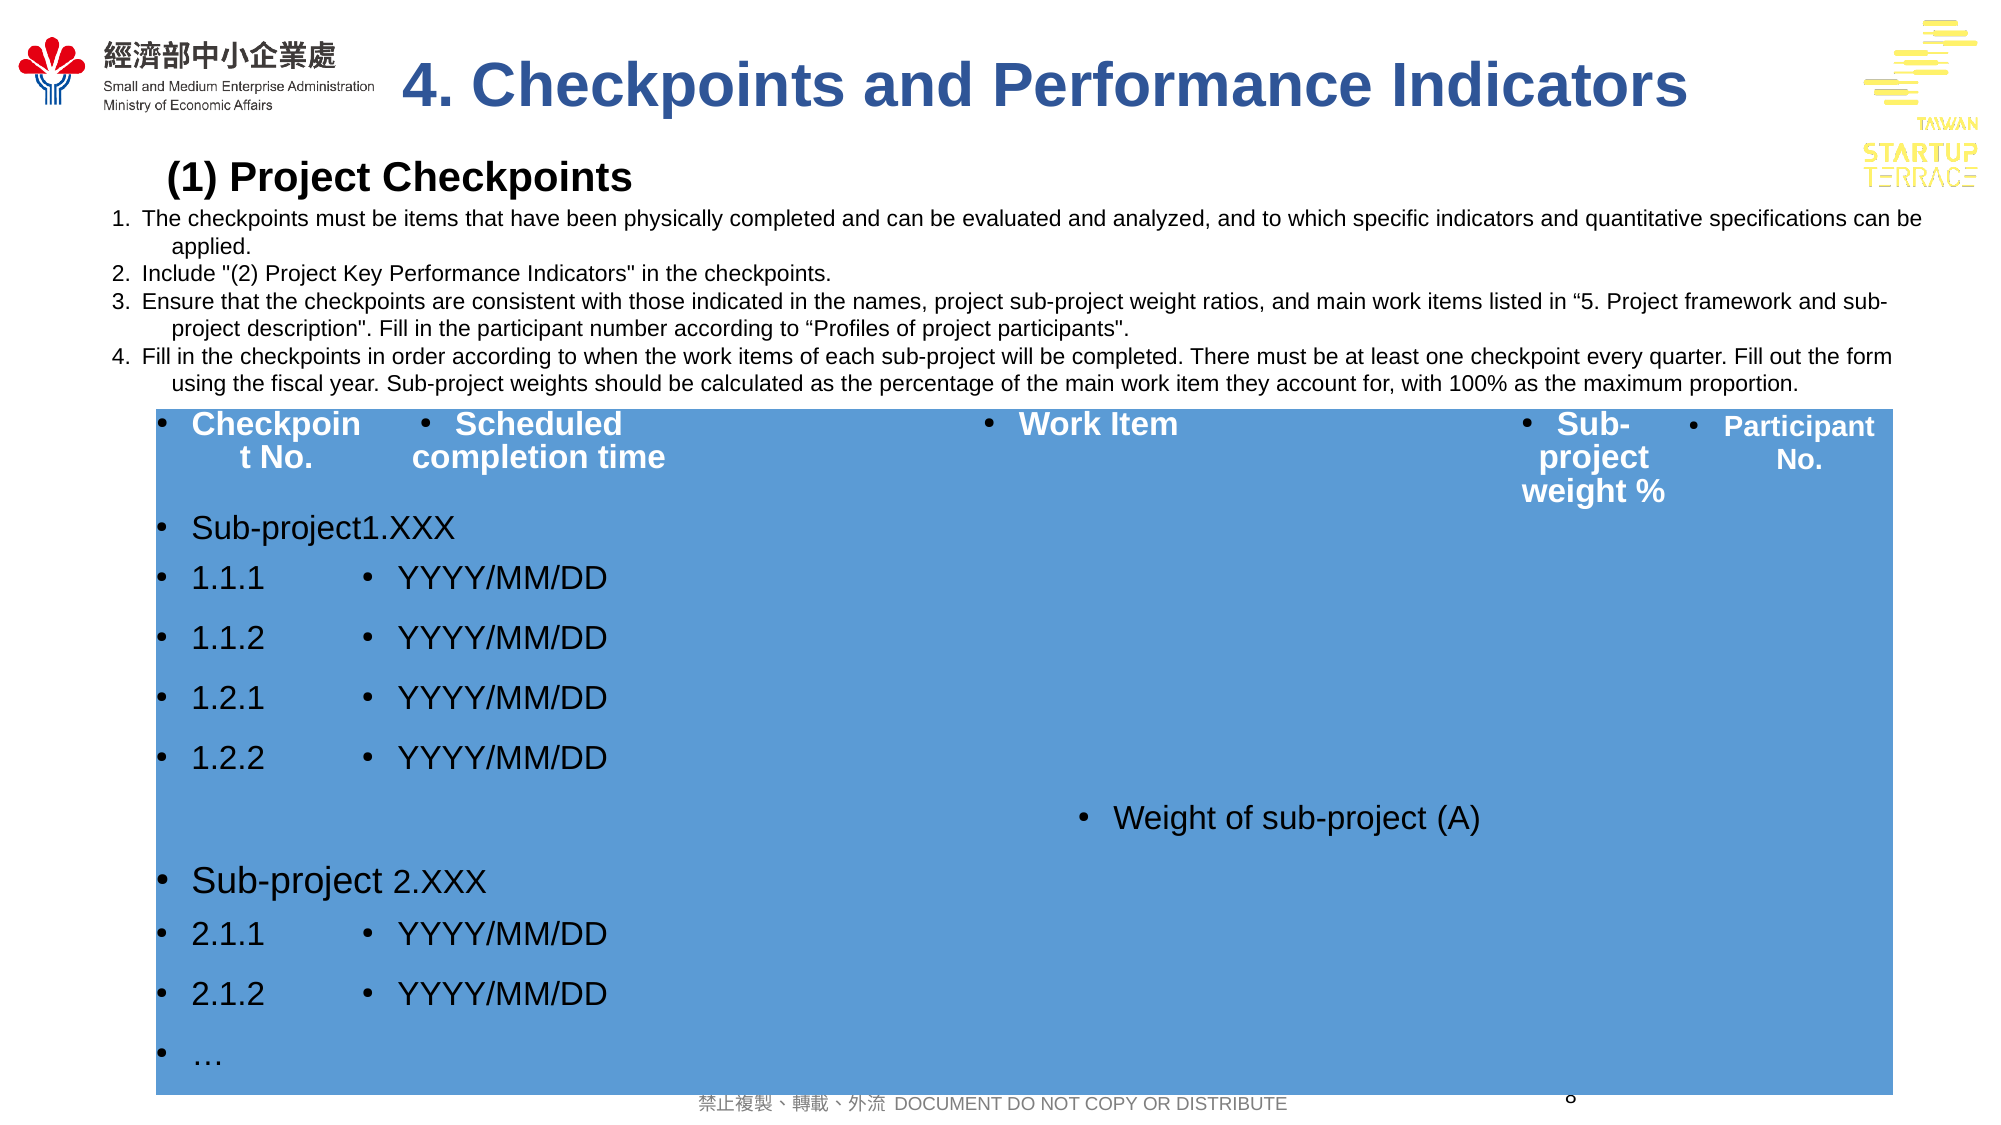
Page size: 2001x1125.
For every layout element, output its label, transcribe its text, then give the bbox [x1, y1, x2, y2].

table_cell [1481, 619, 1671, 679]
table_cell [1481, 679, 1671, 739]
table_cell 2.1.2 [156, 975, 362, 1035]
table_cell 1.1.2 [156, 619, 362, 679]
table_header Scheduled completion time [362, 409, 681, 509]
table_cell [362, 1035, 681, 1095]
table_cell [1481, 915, 1671, 975]
table_header Checkpoint No. [156, 409, 362, 509]
table_cell [1671, 559, 1893, 619]
table_cell [681, 679, 1481, 739]
list (1) Project Checkpoints [137, 141, 1863, 196]
table_header Work Item [681, 409, 1481, 509]
table_header Sub-project weight % [1481, 409, 1671, 509]
table_cell [681, 915, 1481, 975]
table_cell [1671, 739, 1893, 800]
text_box The checkpoints must be items that have been physically completed and can be evaluated and analyzed, and to which specific indicators and quantitative specifications can be applied. Include "(2) Project Key Performance Indicators" in the checkpoints. Ensure that the checkpoints are consistent with those indicated in the names, project sub-project weight ratios, and main work items listed in “5. Project framework and sub-project description". Fill in the participant number according to “Profiles of project participants". Fill in the checkpoints in order according to when the work items of each sub-project will be completed. There must be at least one checkpoint every quarter. Fill out the form using the fiscal year. Sub-project weights should be calculated as the percentage of the main work item they account for, with 100% as the maximum proportion. [97, 196, 1952, 404]
text_box 8 [1550, 1064, 2000, 1125]
table_cell [681, 739, 1481, 800]
table_cell YYYY/MM/DD [362, 619, 681, 679]
table_cell YYYY/MM/DD [362, 975, 681, 1035]
table_cell 1.2.2 [156, 739, 362, 800]
table_cell [681, 1035, 1481, 1095]
table_cell Weight of sub-project (A) [156, 800, 1481, 860]
table_cell [1481, 975, 1671, 1035]
table_cell YYYY/MM/DD [362, 559, 681, 619]
table_cell YYYY/MM/DD [362, 739, 681, 800]
table_cell [1671, 1035, 1893, 1095]
table_cell YYYY/MM/DD [362, 915, 681, 975]
table_header Participant No. [1671, 409, 1893, 509]
title 4. Checkpoints and Performance Indicators [387, 2, 1796, 141]
table_cell [1481, 1035, 1671, 1095]
table_cell [1671, 679, 1893, 739]
table_cell Sub-project 2.XXX [156, 860, 1893, 915]
table_cell [1671, 975, 1893, 1035]
table_cell 1.1.1 [156, 559, 362, 619]
table_cell 2.1.1 [156, 915, 362, 975]
table_cell YYYY/MM/DD [362, 679, 681, 739]
table_cell [681, 619, 1481, 679]
list (1) Project Checkpoints [137, 404, 1863, 955]
table_cell [1481, 800, 1893, 860]
table_cell [1671, 915, 1893, 975]
table_cell … [156, 1035, 362, 1095]
table_cell [681, 975, 1481, 1035]
table_cell [1481, 739, 1671, 800]
table_cell [1481, 559, 1671, 619]
table_cell [1671, 619, 1893, 679]
table_cell Sub-project1.XXX [156, 509, 1893, 559]
table_cell 1.2.1 [156, 679, 362, 739]
table_cell [681, 559, 1481, 619]
